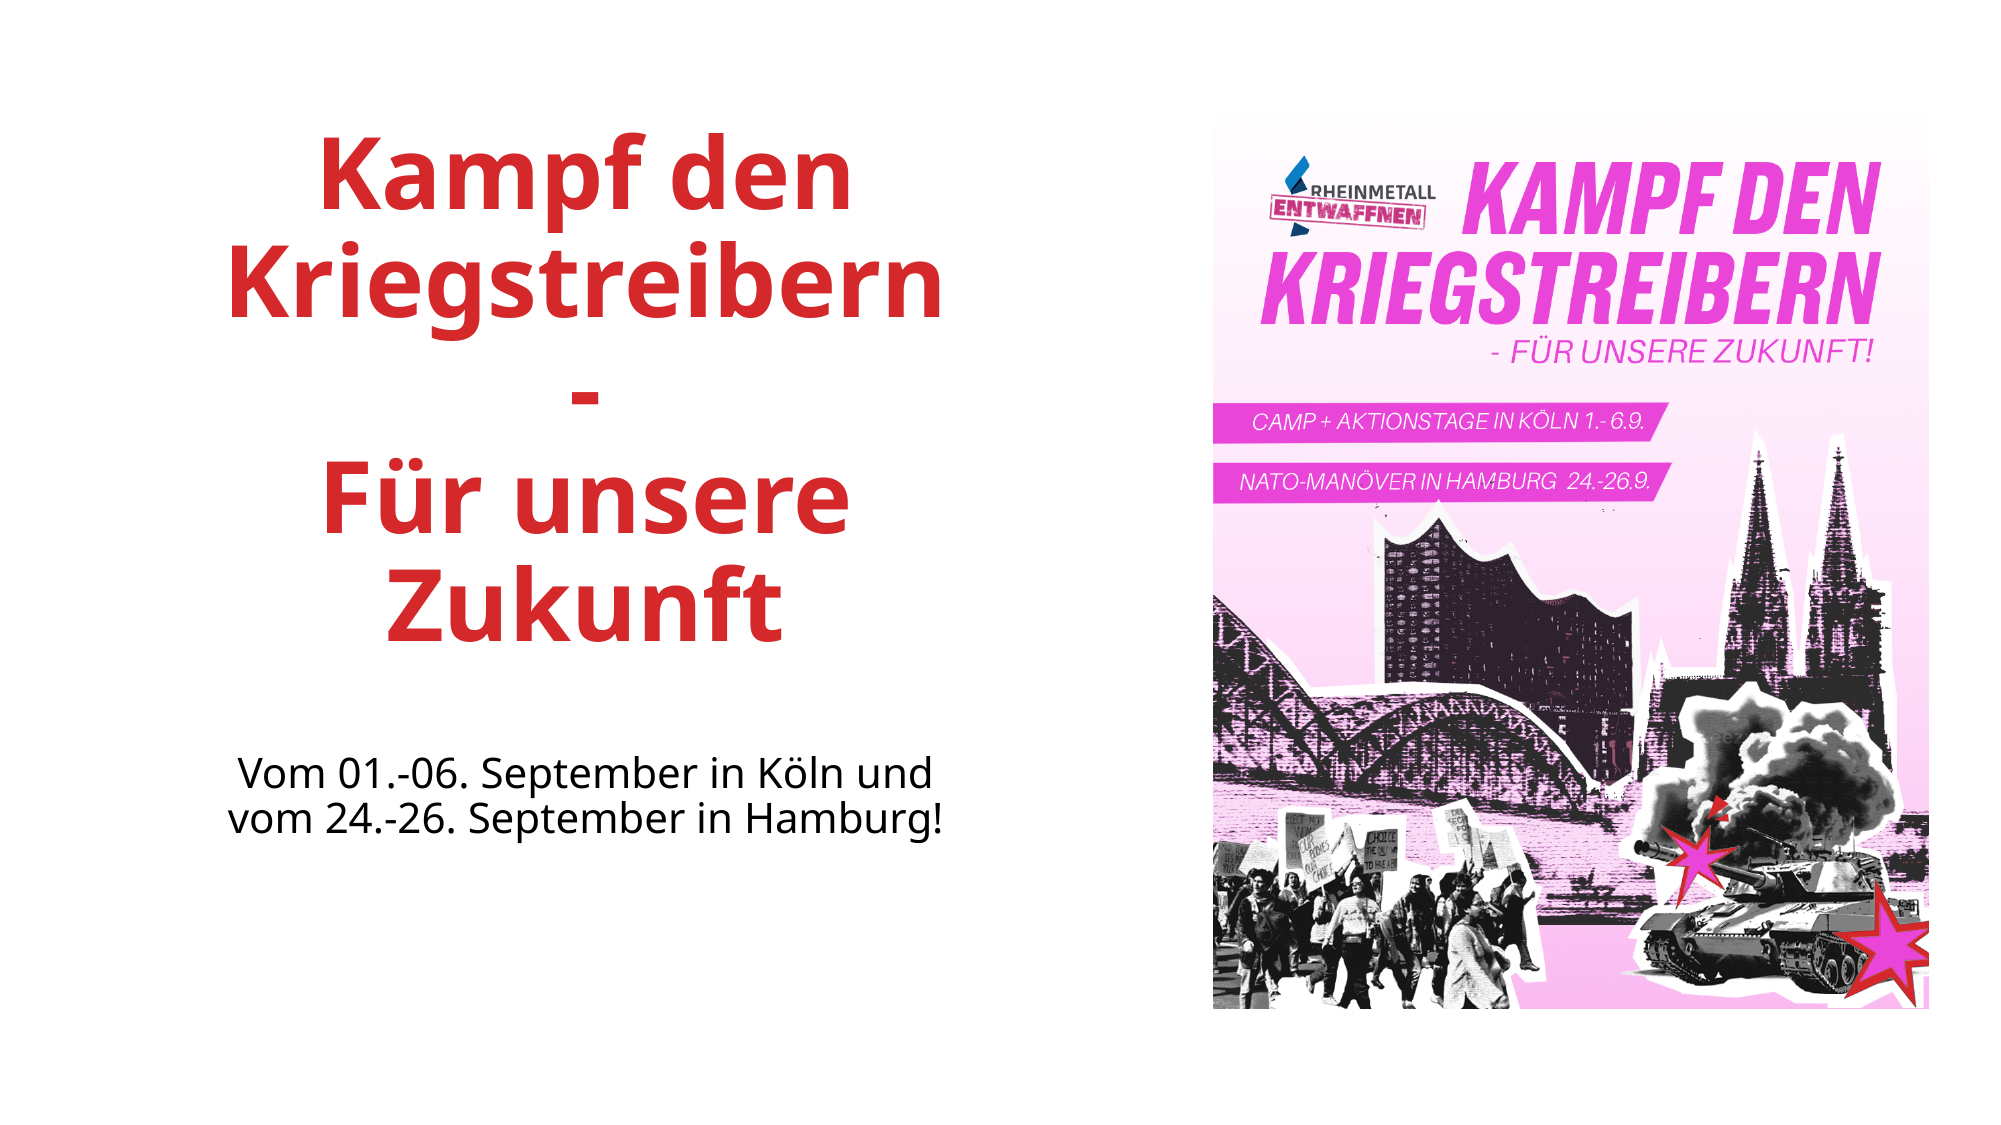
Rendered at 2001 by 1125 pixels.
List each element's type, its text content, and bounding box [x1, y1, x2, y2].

picture [1213, 115, 1929, 1010]
title Kampf den Kriegstreibern - Für unsere Zukunft [103, 115, 1068, 381]
subtitle Vom 01.-06. September in Köln und vom 24.-26. September in Hamburg! [180, 744, 992, 874]
